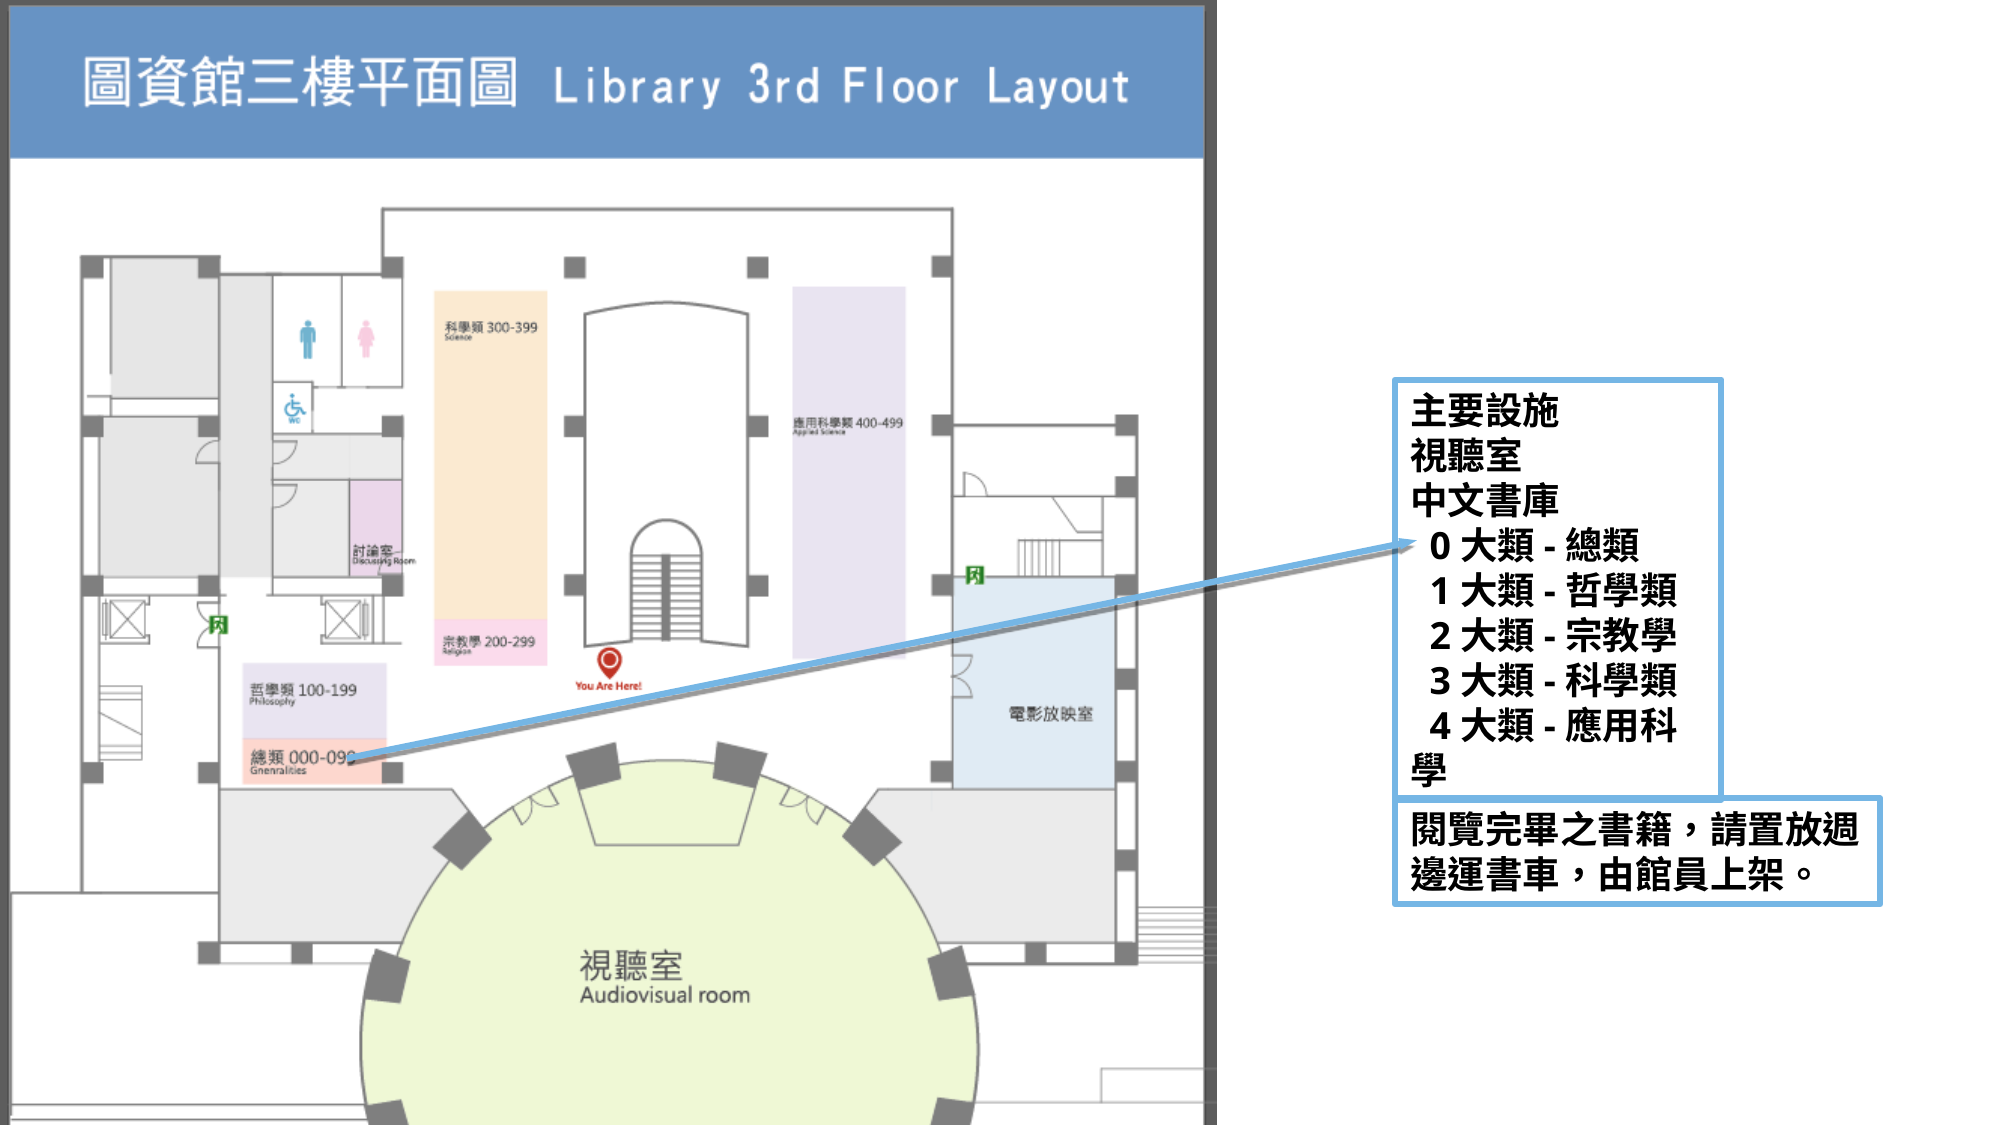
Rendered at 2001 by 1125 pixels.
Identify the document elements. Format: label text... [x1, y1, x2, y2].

text_box 主要設施 視聽室 中文書庫 0大類-總類 1大類-哲學類 2大類-宗教學 3大類-科學類 4大類-應用科學 [1395, 379, 1722, 759]
text_box 閱覽完畢之書籍，請置放週邊運書車，由館員上架。 [1395, 798, 1881, 905]
picture [0, 0, 1217, 1125]
